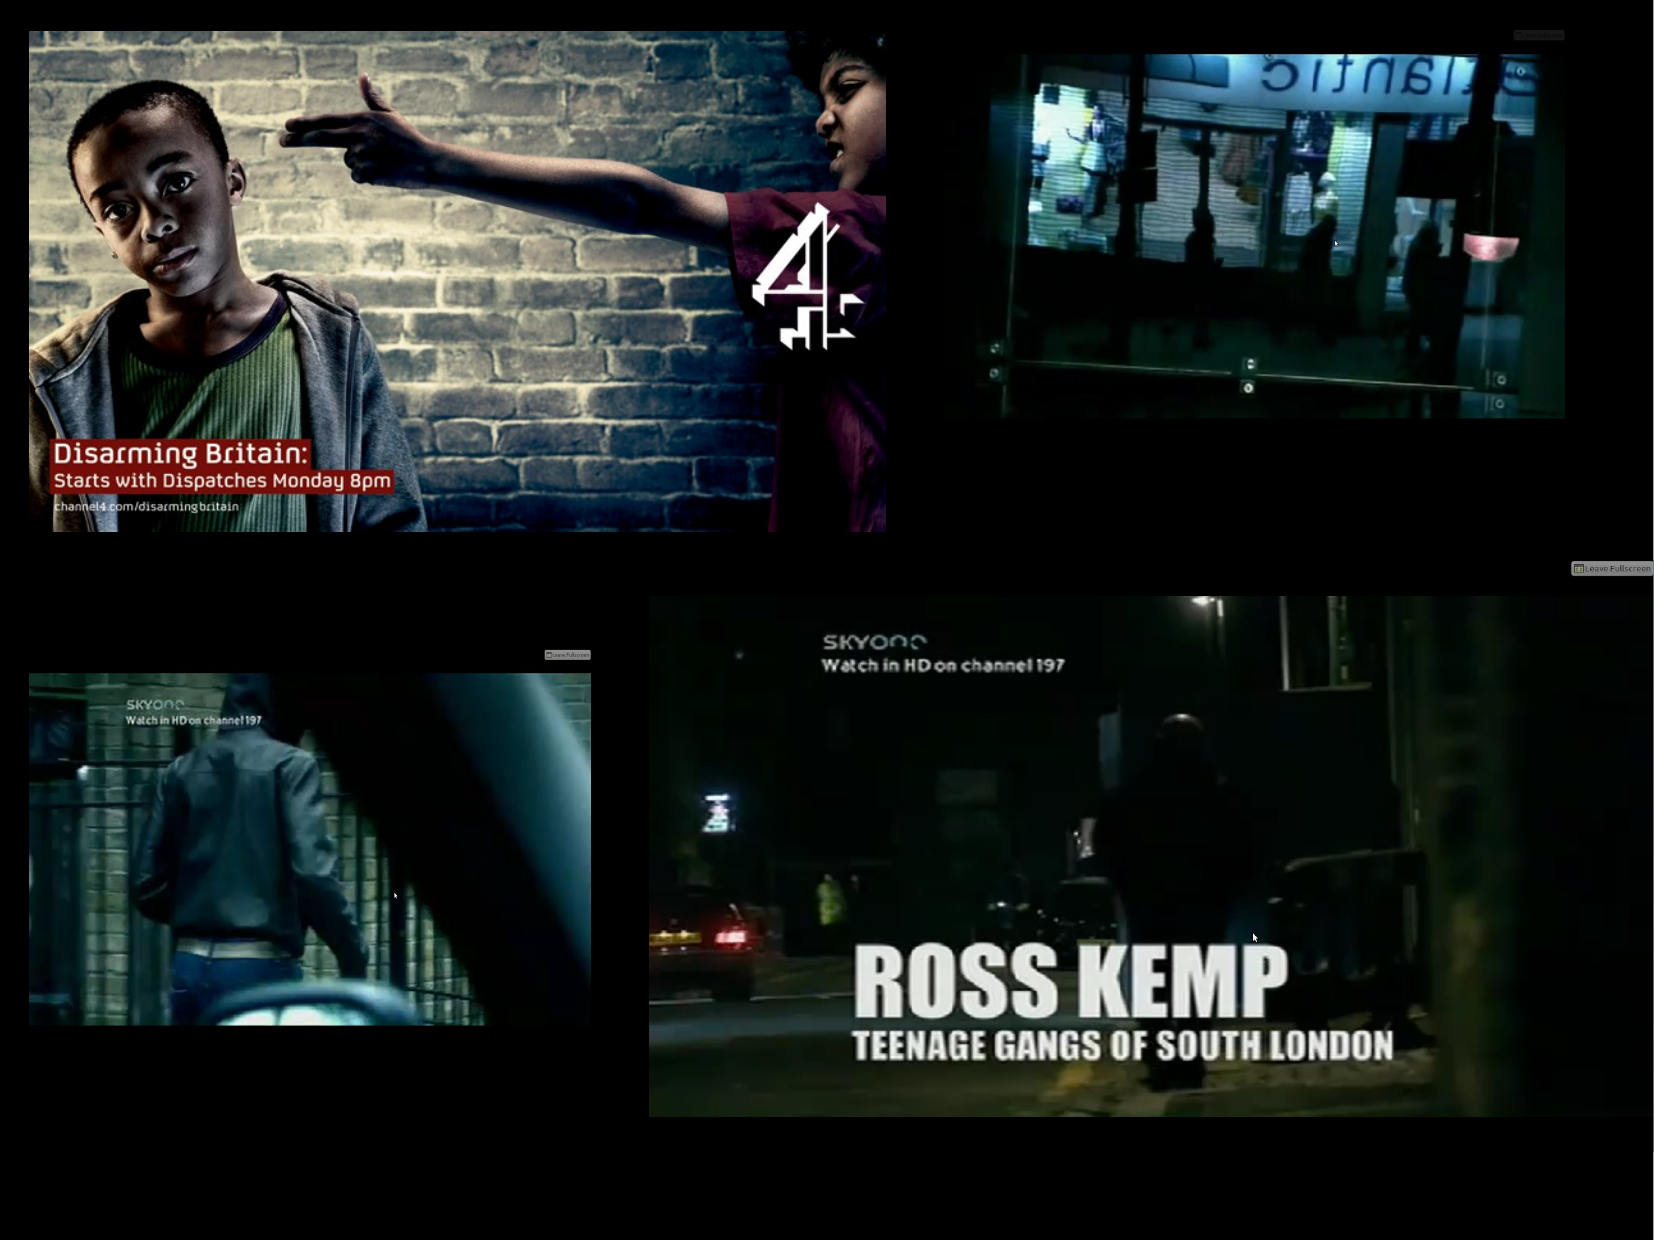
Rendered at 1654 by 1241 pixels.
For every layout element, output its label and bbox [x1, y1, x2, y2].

picture [29, 649, 591, 1049]
picture [649, 560, 1654, 1152]
picture [29, 31, 886, 532]
picture [764, 31, 770, 38]
picture [944, 29, 1565, 443]
